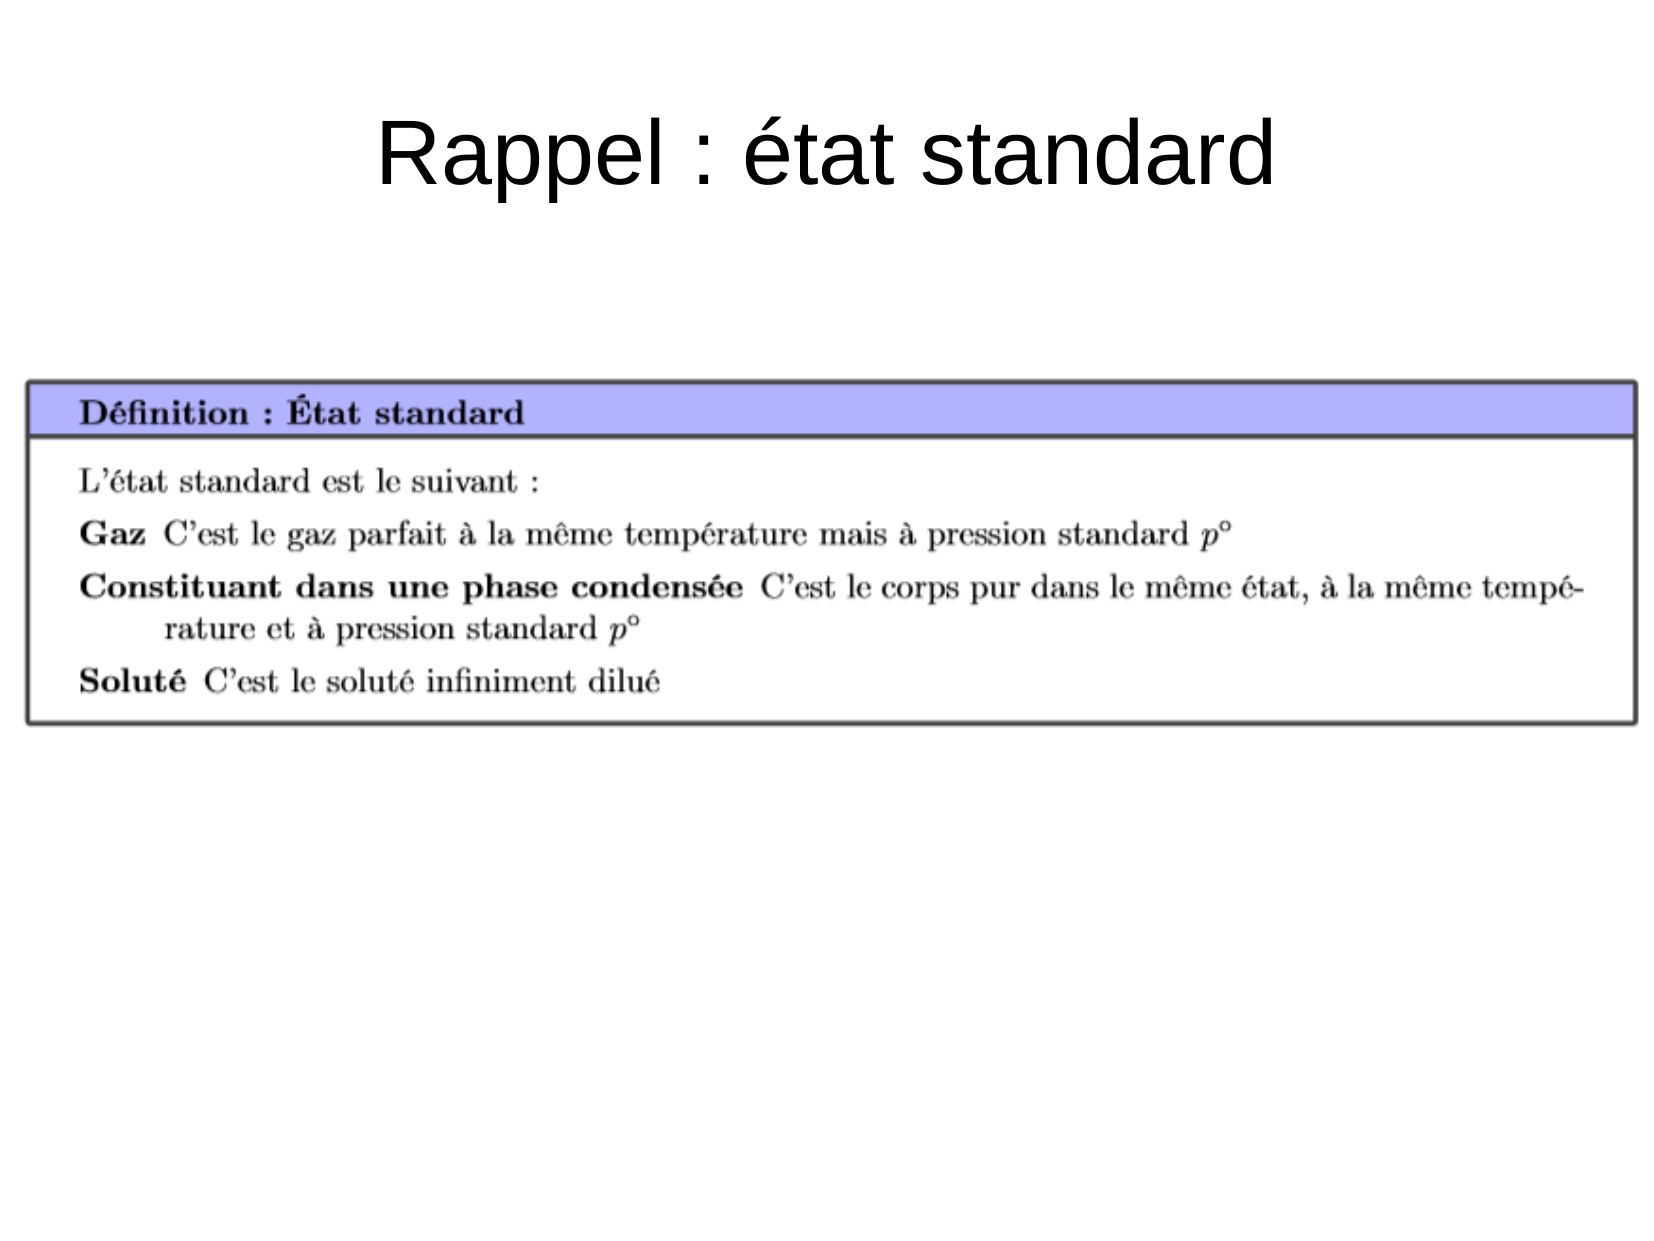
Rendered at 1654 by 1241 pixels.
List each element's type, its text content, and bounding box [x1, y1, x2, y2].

picture [15, 364, 1654, 745]
title Rappel : état standard [82, 49, 1571, 257]
